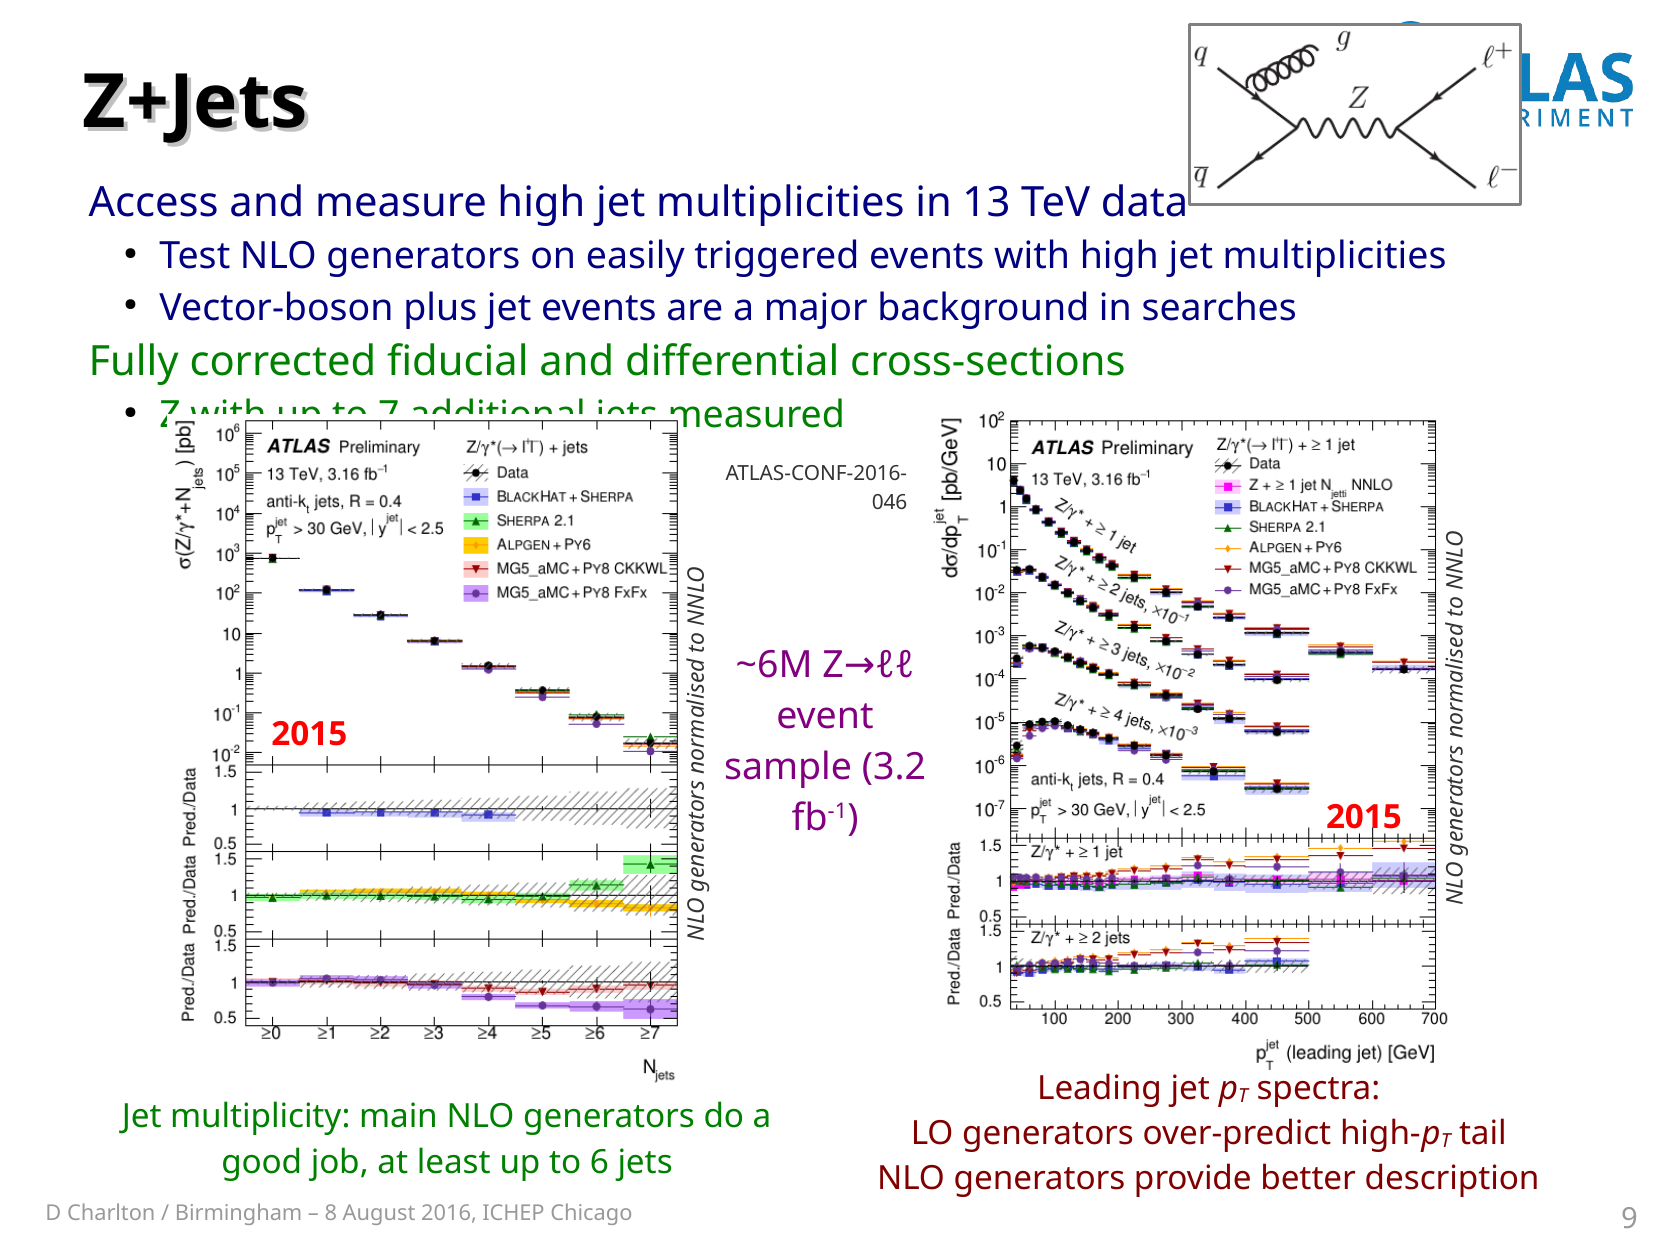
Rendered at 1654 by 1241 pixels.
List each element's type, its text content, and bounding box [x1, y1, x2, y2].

text_box Leading jet pT spectra: LO generators over-predict high-pT tail NLO generators provide better description [801, 1056, 1616, 1209]
text_box ~6M Z→ℓℓ event sample (3.2 fb-1) [693, 630, 957, 778]
text_box 2015 [256, 702, 385, 767]
text_box ATLAS-CONF-2016-046 [681, 451, 922, 491]
text_box Access and measure high jet multiplicities in 13 TeV data Test NLO generators on easily triggered events with high jet multiplicities Vector-boson plus jet events are a major background in searches Fully corrected fiducial and differential cross-sections Z with up to 7 additional jets measured [73, 164, 1548, 409]
text_box Jet multiplicity: main NLO generators do a good job, at least up to 6 jets [96, 1085, 799, 1182]
text_box NLO generators normalised to NNLO [672, 497, 714, 1011]
picture [929, 408, 1470, 1056]
picture [1190, 25, 1520, 204]
text_box NLO generators normalised to NNLO [1430, 461, 1473, 976]
picture [167, 414, 683, 1085]
picture [1418, 21, 1633, 127]
title Z+Jets [82, 49, 1188, 148]
text_box 2015 [1311, 785, 1439, 849]
